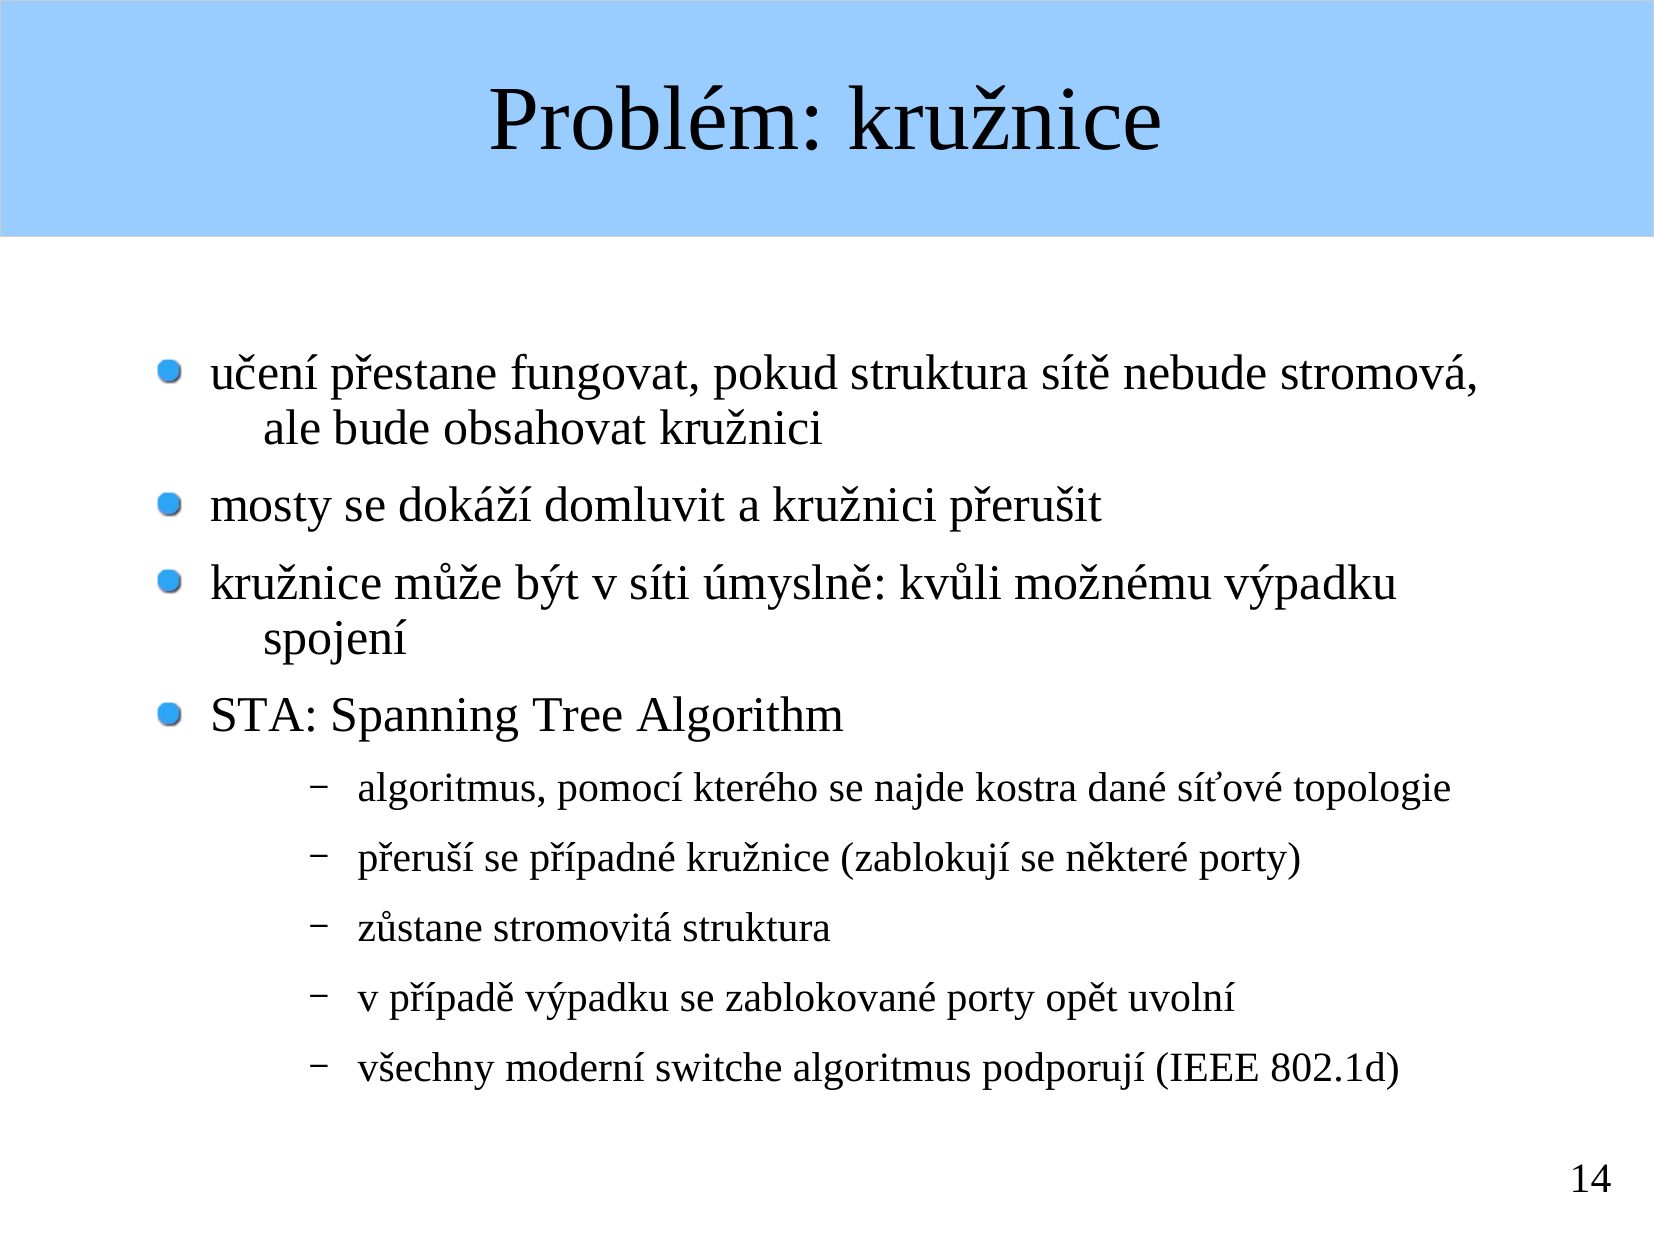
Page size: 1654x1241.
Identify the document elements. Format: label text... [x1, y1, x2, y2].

title Problém: kružnice [0, 0, 1654, 237]
list učení přestane fungovat, pokud struktura sítě nebude stromová, ale bude obsahovat kružnici mosty se dokáží domluvit a kružnici přerušit kružnice může být v síti úmyslně: kvůli možnému výpadku spojení STA: Spanning Tree Algorithm algoritmus, pomocí kterého se najde kostra dané síťové topologie přeruší se případné kružnice (zablokují se některé porty) zůstane stromovitá struktura v případě výpadku se zablokované porty opět uvolní všechny moderní switche algoritmus podporují (IEEE 802.1d) [121, 344, 1534, 1182]
